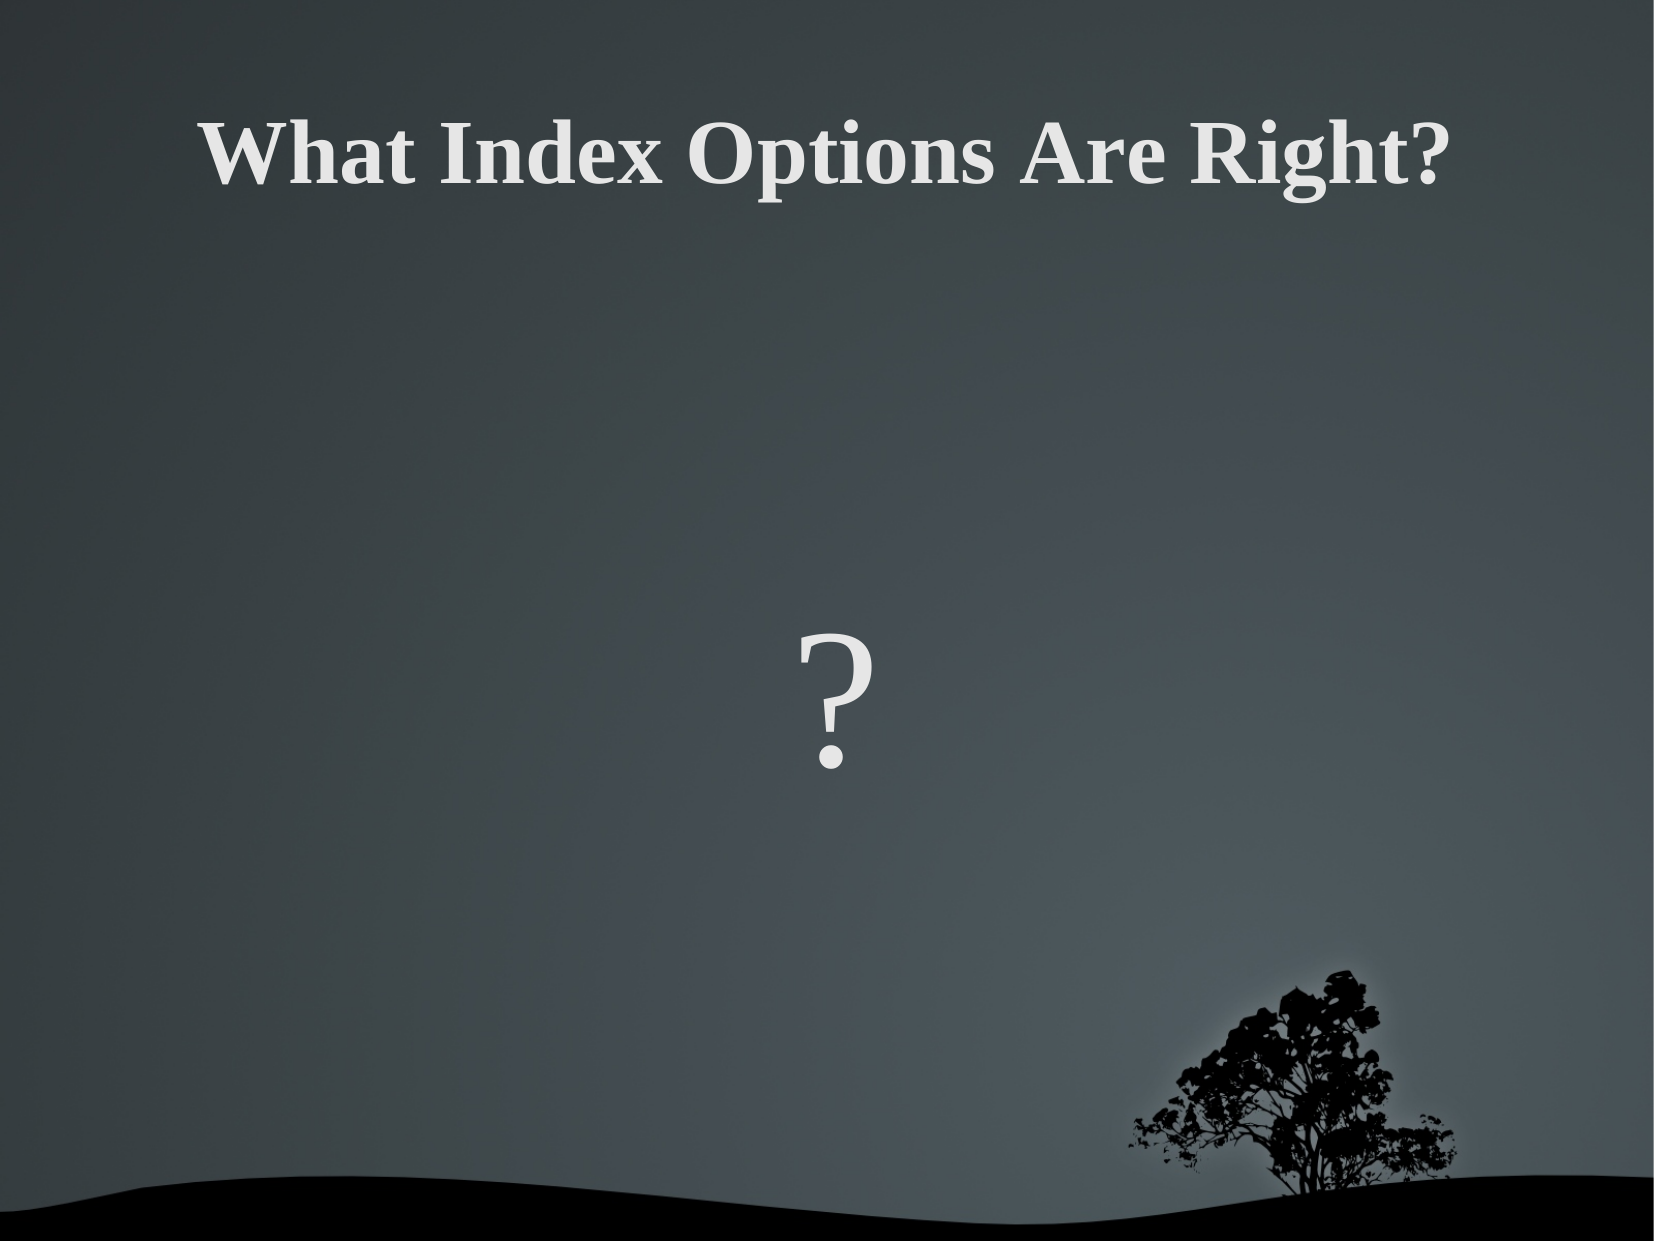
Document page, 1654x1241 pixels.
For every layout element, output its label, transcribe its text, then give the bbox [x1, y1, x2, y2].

list ? [82, 290, 1571, 1109]
title What Index Options Are Right? [82, 49, 1571, 257]
picture [0, 0, 1654, 1241]
